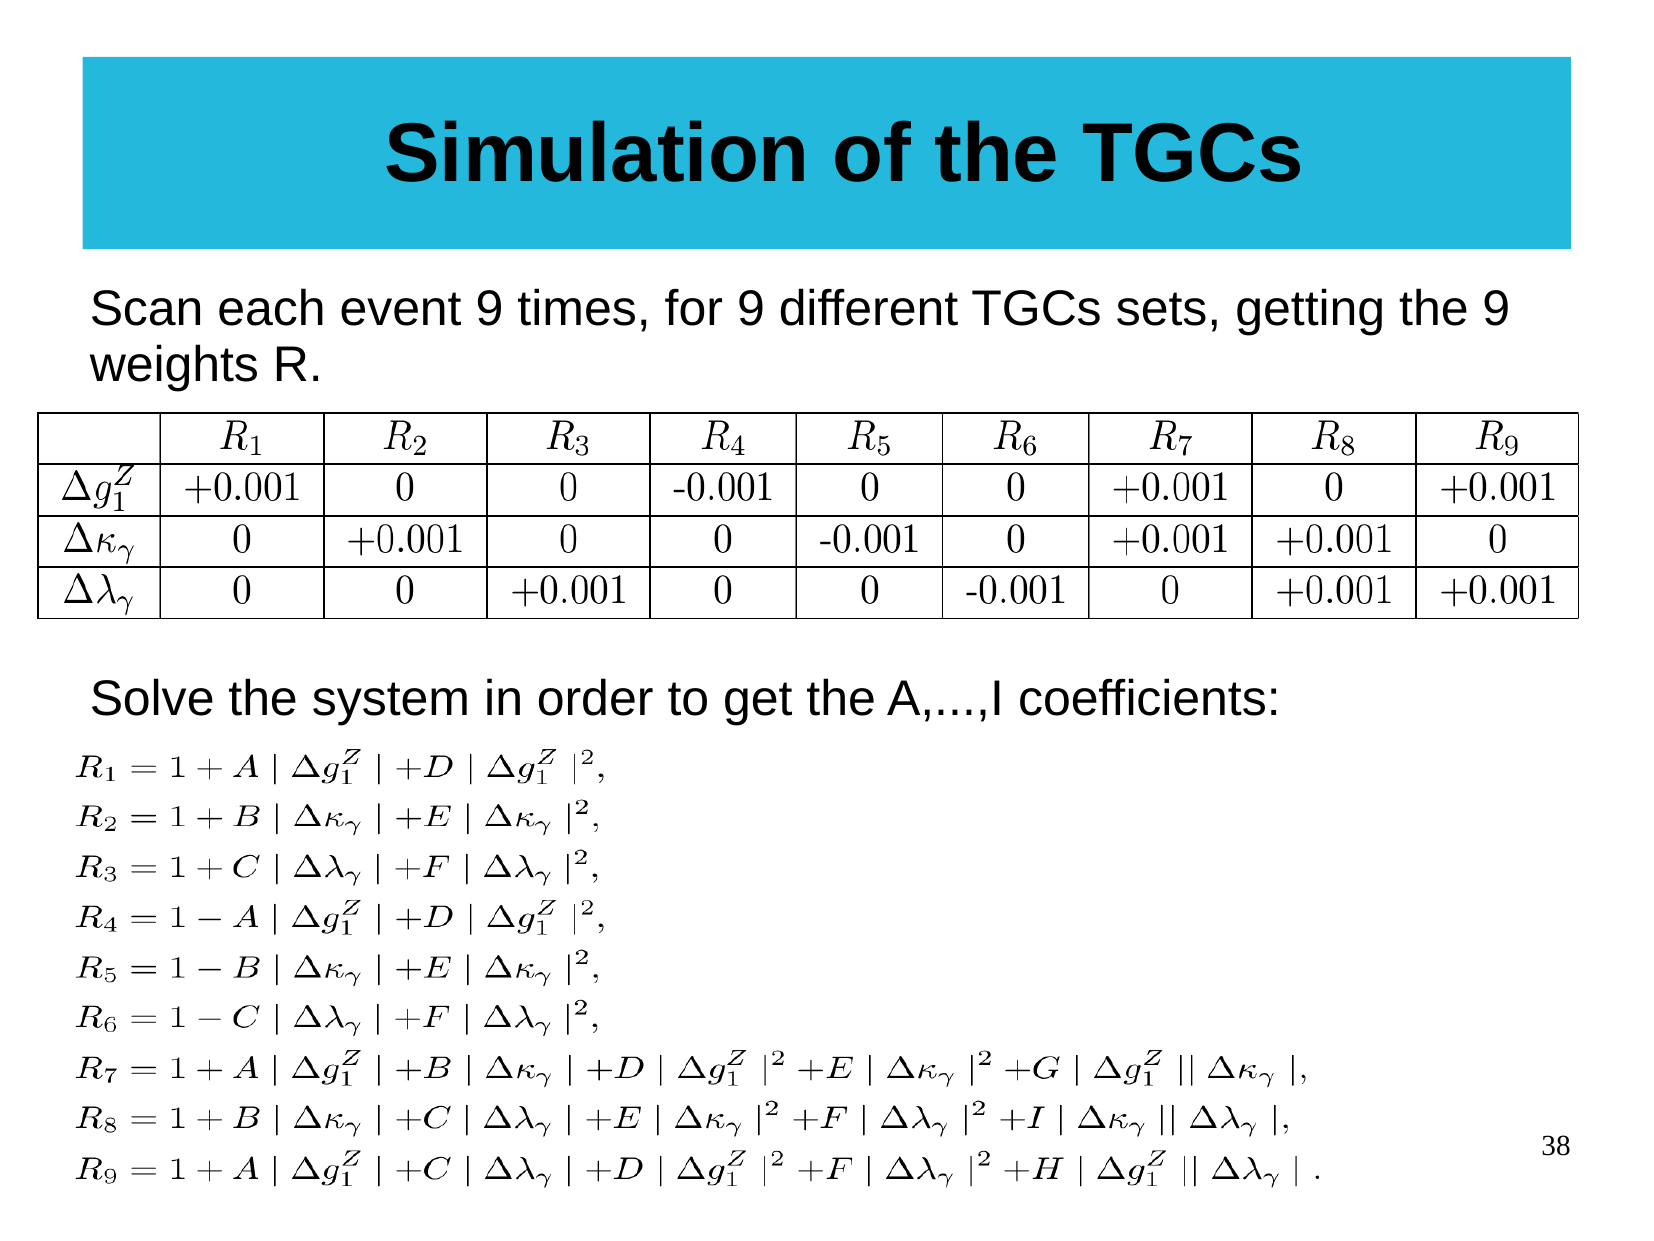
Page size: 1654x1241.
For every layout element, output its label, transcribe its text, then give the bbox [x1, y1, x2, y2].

picture [37, 412, 1579, 619]
title Simulation of the TGCs [82, 56, 1571, 250]
text_box Scan each event 9 times, for 9 different TGCs sets, getting the 9 weights R. Solve the system in order to get the A,...,I coefficients: [75, 619, 1576, 734]
picture [75, 749, 1319, 1188]
text_box Scan each event 9 times, for 9 different TGCs sets, getting the 9 weights R. Solve the system in order to get the A,...,I coefficients: [75, 272, 1576, 412]
